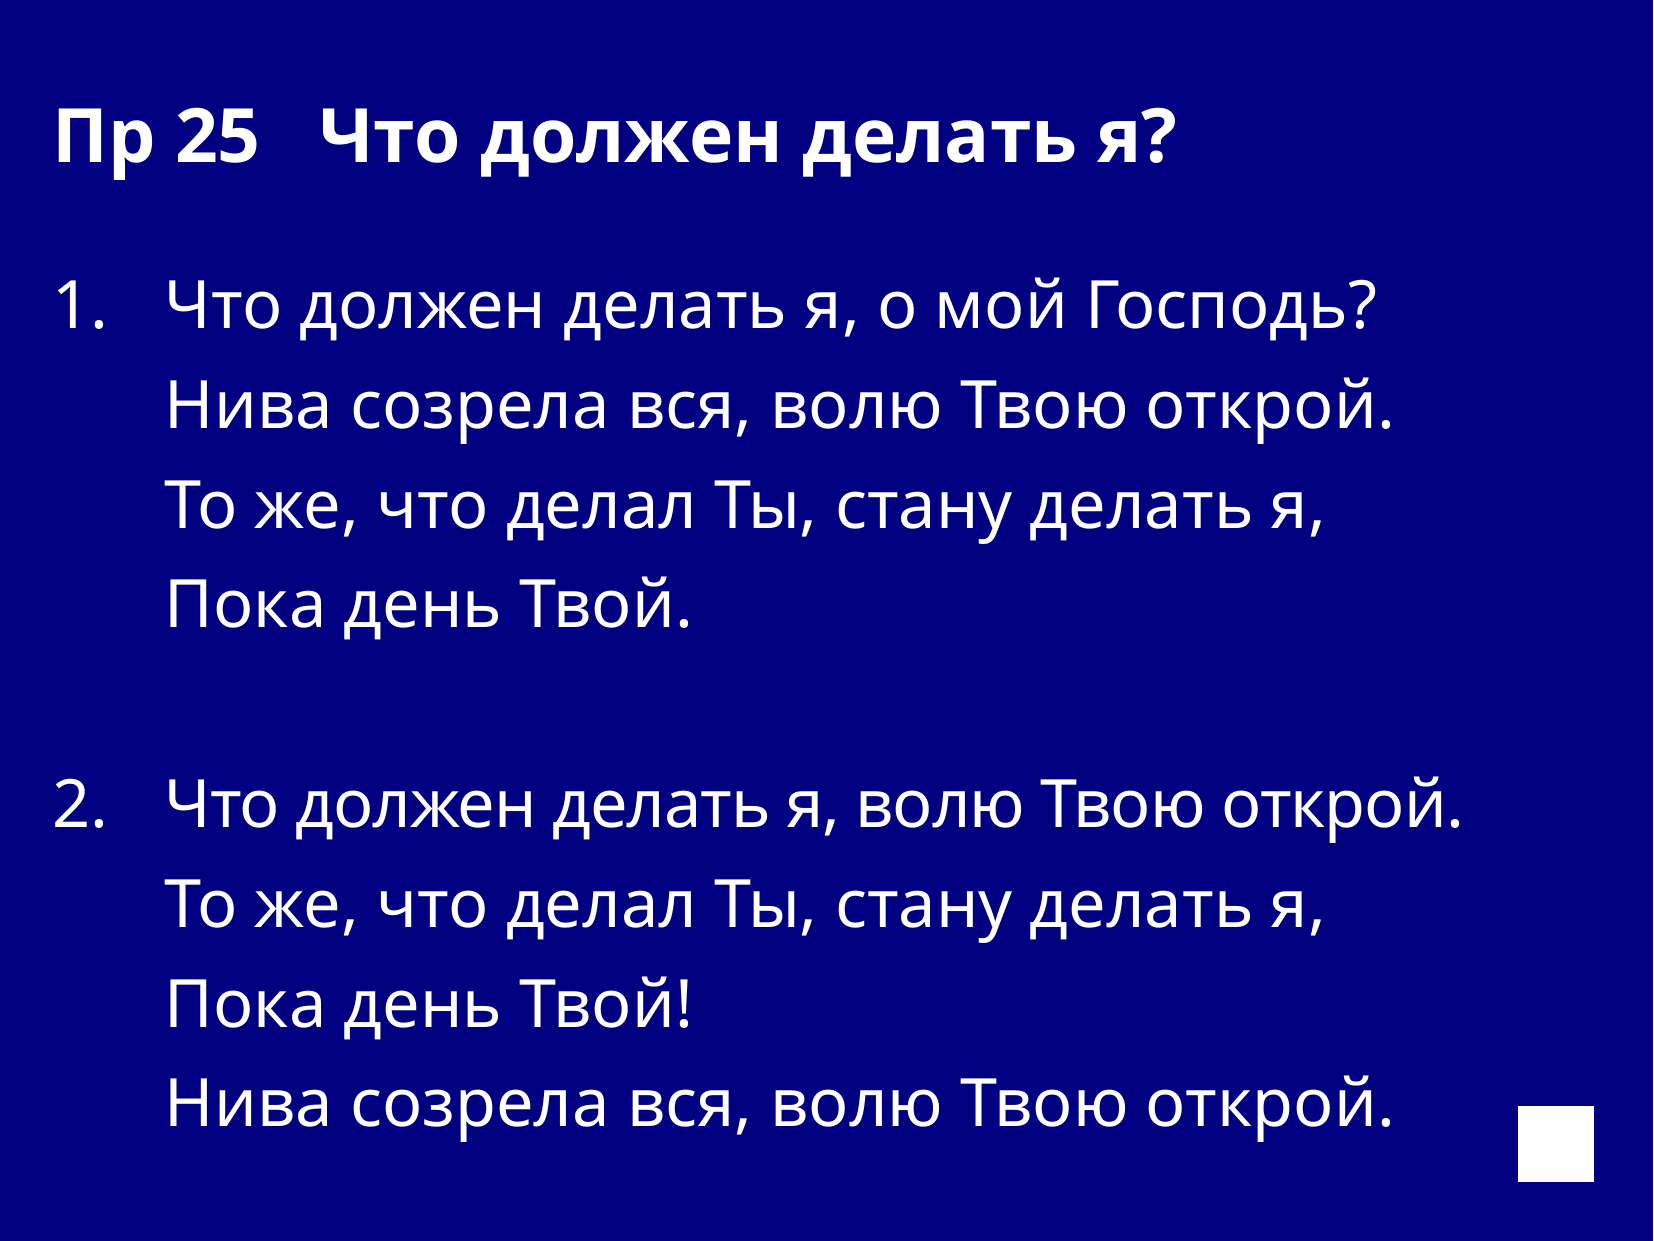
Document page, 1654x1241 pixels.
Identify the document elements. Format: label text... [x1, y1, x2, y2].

text_box Пр 25 Что должен делать я? [37, 75, 1576, 188]
text_box 1. Что должен делать я, о мой Господь? Нива созрела вся, волю Твою открой. То же, что делал Ты, стану делать я, Пока день Твой. 2. Что должен делать я, волю Твою открой. То же, что делал Ты, стану делать я, Пока день Твой! Нива созрела вся, волю Твою открой. [37, 150, 1653, 1163]
text_box [1518, 1163, 1594, 1182]
